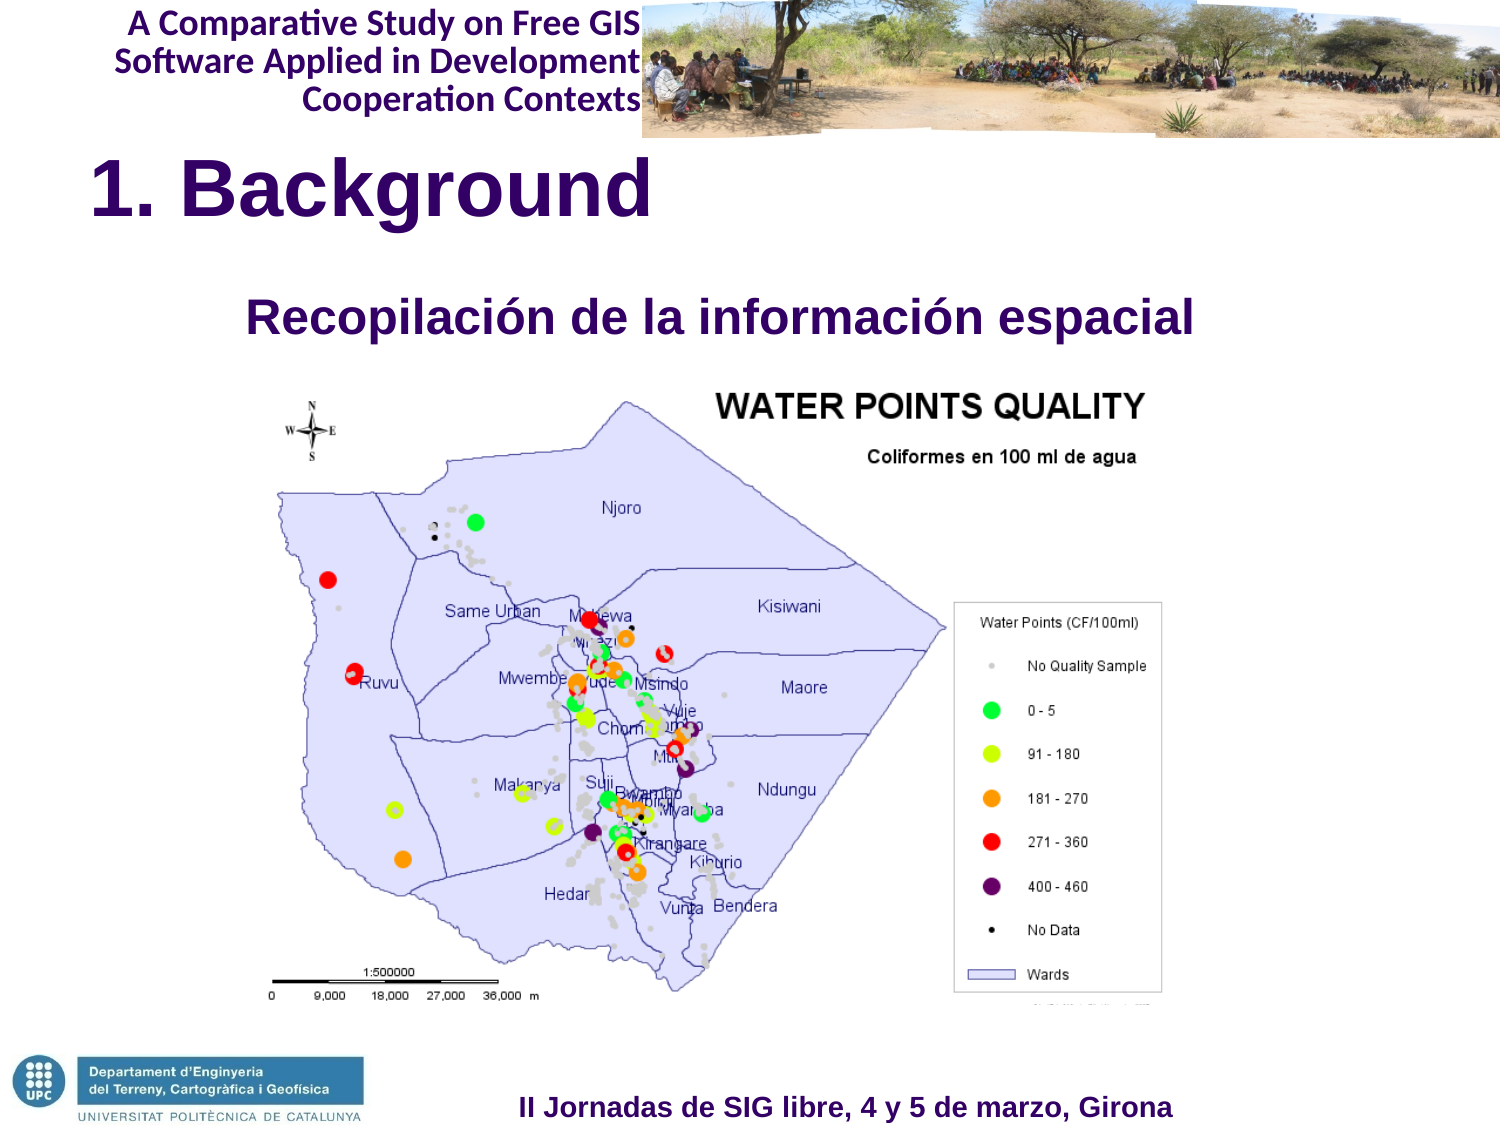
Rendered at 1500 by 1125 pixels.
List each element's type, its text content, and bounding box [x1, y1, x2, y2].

picture [642, 0, 1500, 138]
text_box Recopilación de la información espacial [46, 281, 1395, 353]
text_box II Jornadas de SIG libre, 4 y 5 de marzo, Girona [360, 1083, 1341, 1125]
picture [0, 1054, 376, 1125]
title 1. Background [75, 105, 1199, 272]
picture [257, 375, 1163, 1005]
